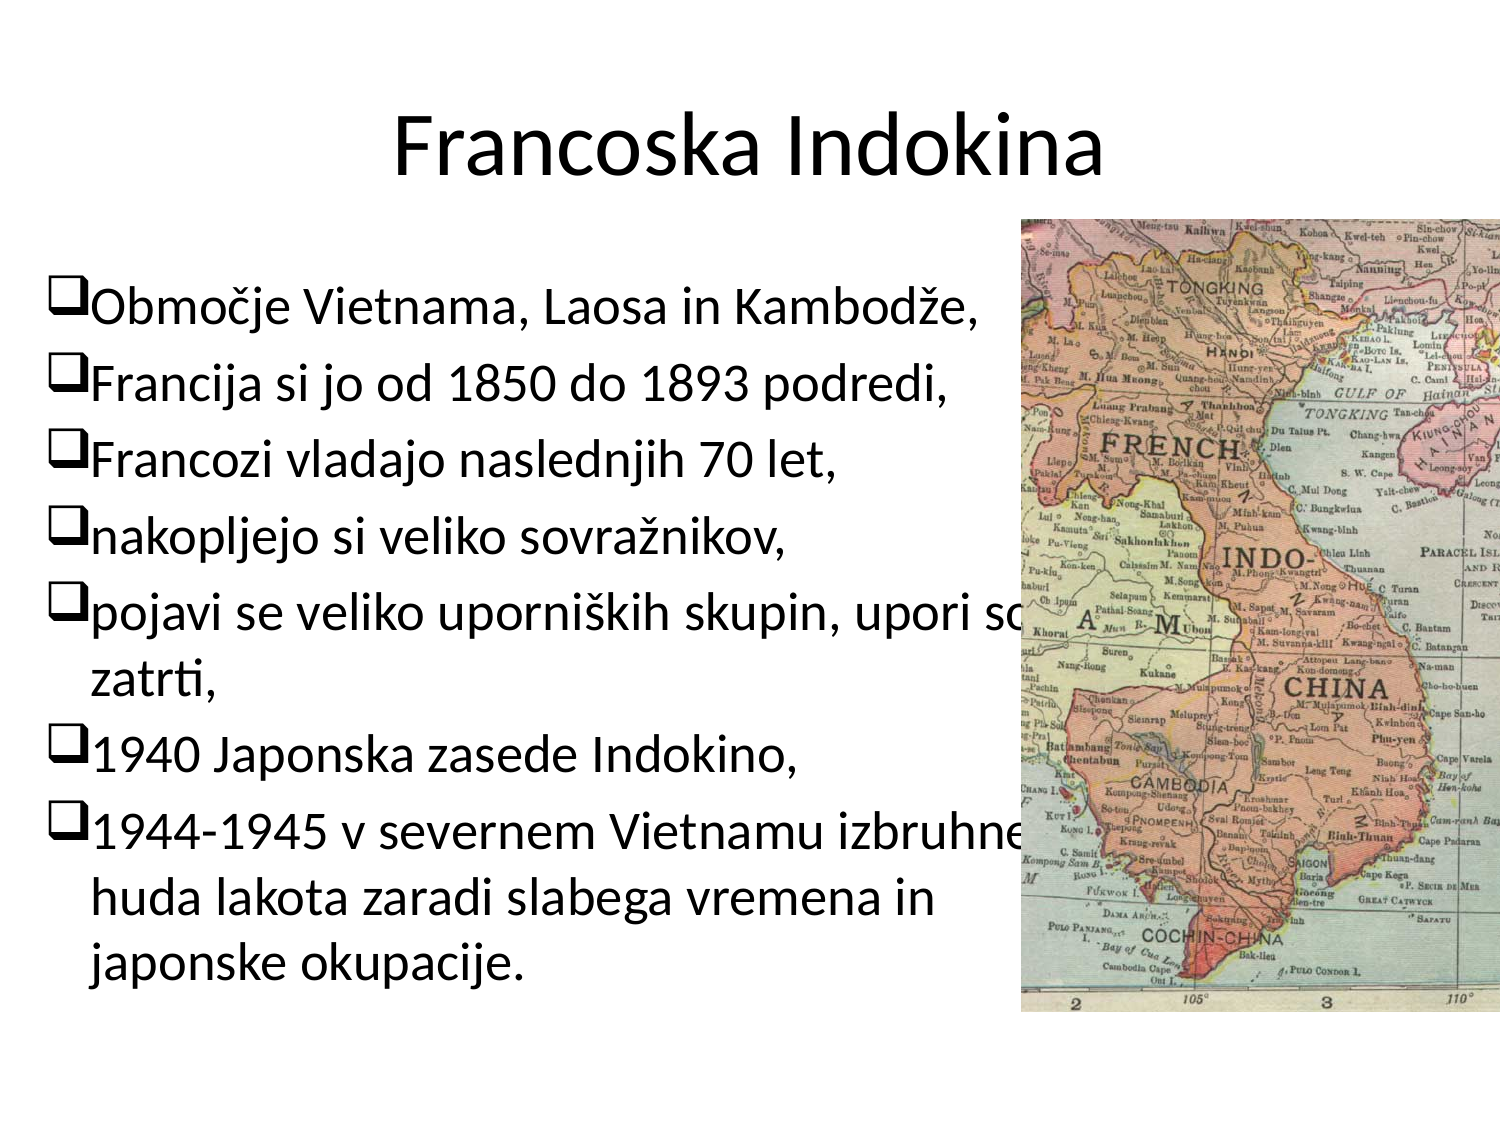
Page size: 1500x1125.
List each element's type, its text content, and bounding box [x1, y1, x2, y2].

list Območje Vietnama, Laosa in Kambodže, Francija si jo od 1850 do 1893 podredi, Francozi vladajo naslednjih 70 let, nakopljejo si veliko sovražnikov, pojavi se veliko uporniških skupin, upori so zatrti, 1940 Japonska zasede Indokino, 1944-1945 v severnem Vietnamu izbruhne huda lakota zaradi slabega vremena in japonske okupacije. [29, 262, 1021, 1005]
title Francoska Indokina [75, 45, 1425, 233]
picture [1021, 219, 1500, 1012]
